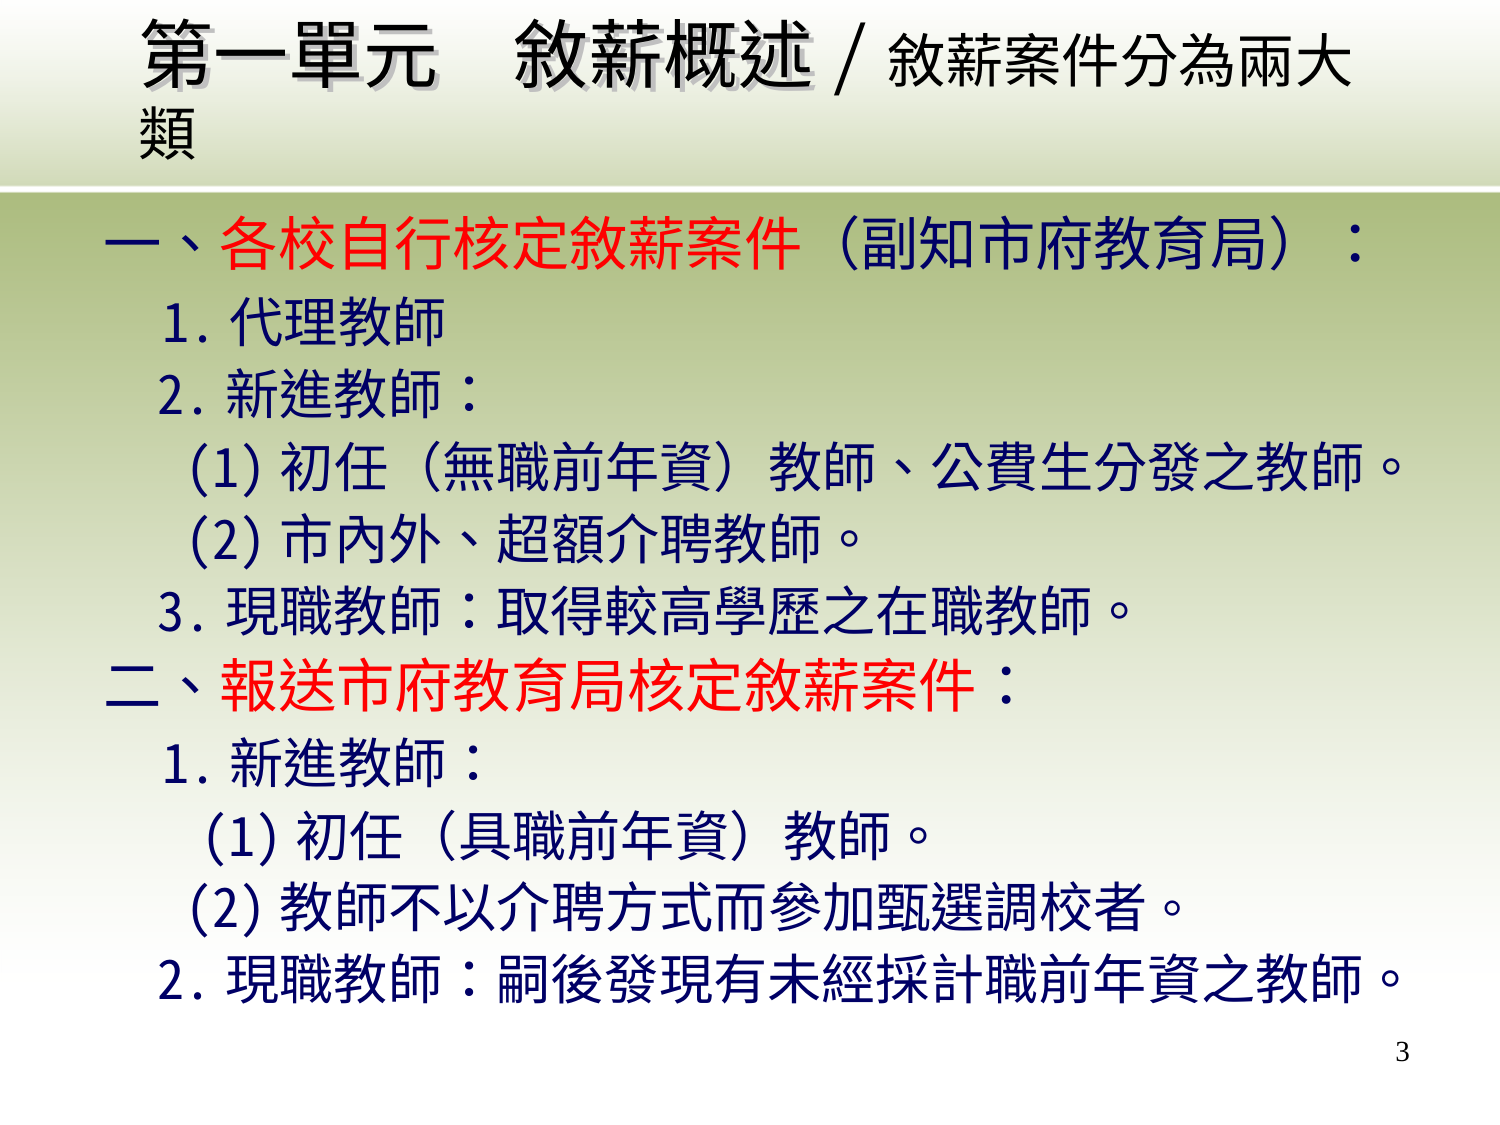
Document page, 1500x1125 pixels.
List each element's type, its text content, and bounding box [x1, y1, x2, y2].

text_box <number> [1074, 1024, 1426, 1103]
list 一、各校自行核定敘薪案件（副知市府教育局）： 1.代理教師 2.新進教師： (1)初任（無職前年資）教師、公費生分發之教師。 (2)市內外、超額介聘教師。 3.現職教師：取得較高學歷之在職教師。 二、報送市府教育局核定敘薪案件： 1.新進教師： (1)初任（具職前年資）教師。 (2)教師不以介聘方式而參加甄選調校者。 2.現職教師：嗣後發現有未經採計職前年資之教師。 [88, 207, 1436, 1125]
title 第一單元 敘薪概述/敘薪案件分為兩大類 [123, 0, 1412, 175]
picture [0, 0, 1500, 1125]
